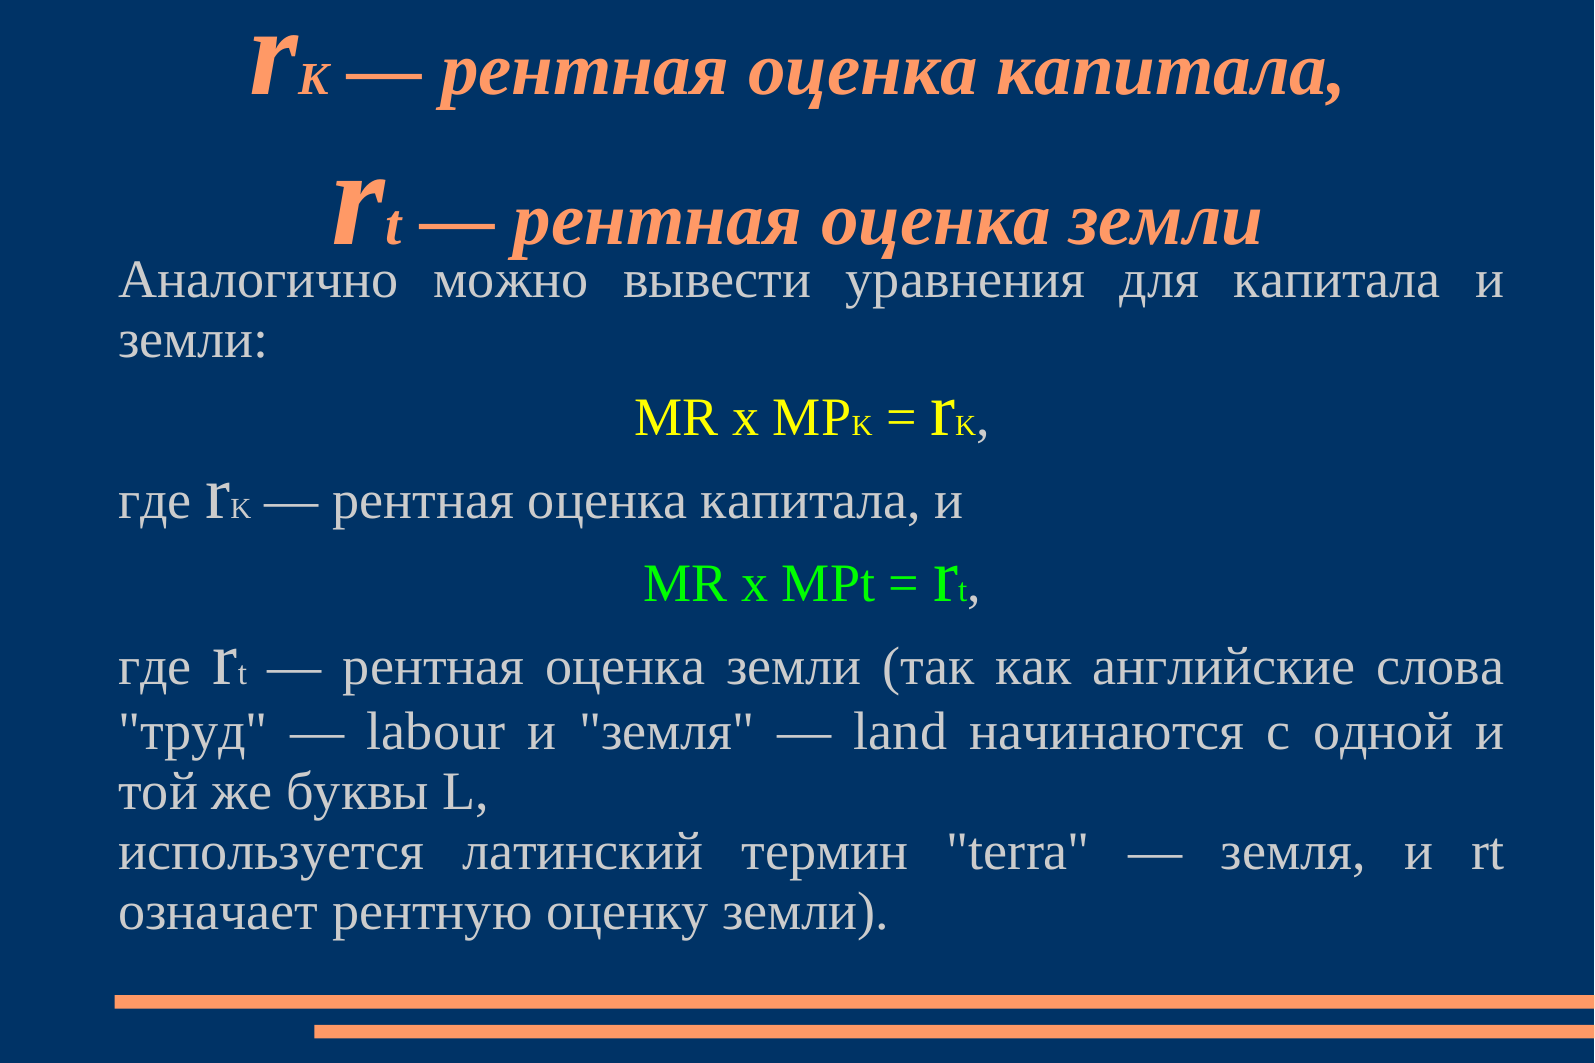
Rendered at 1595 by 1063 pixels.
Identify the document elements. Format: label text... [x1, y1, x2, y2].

title rK — рентная оценка капитала, rt — рентная оценка земли [117, 0, 1479, 274]
subtitle Аналогично можно вывести уравнения для капитала и земли: MR х МРK = rK, где rK — рентная оценка капитала, и MR х MPt = rt, где rt — рентная оценка земли (так как английские слова "труд" — labour и "земля" — land начинаются с одной и той же буквы L, используется латинский термин "terra" — земля, и rt означает рентную оценку земли). [118, 245, 1506, 944]
